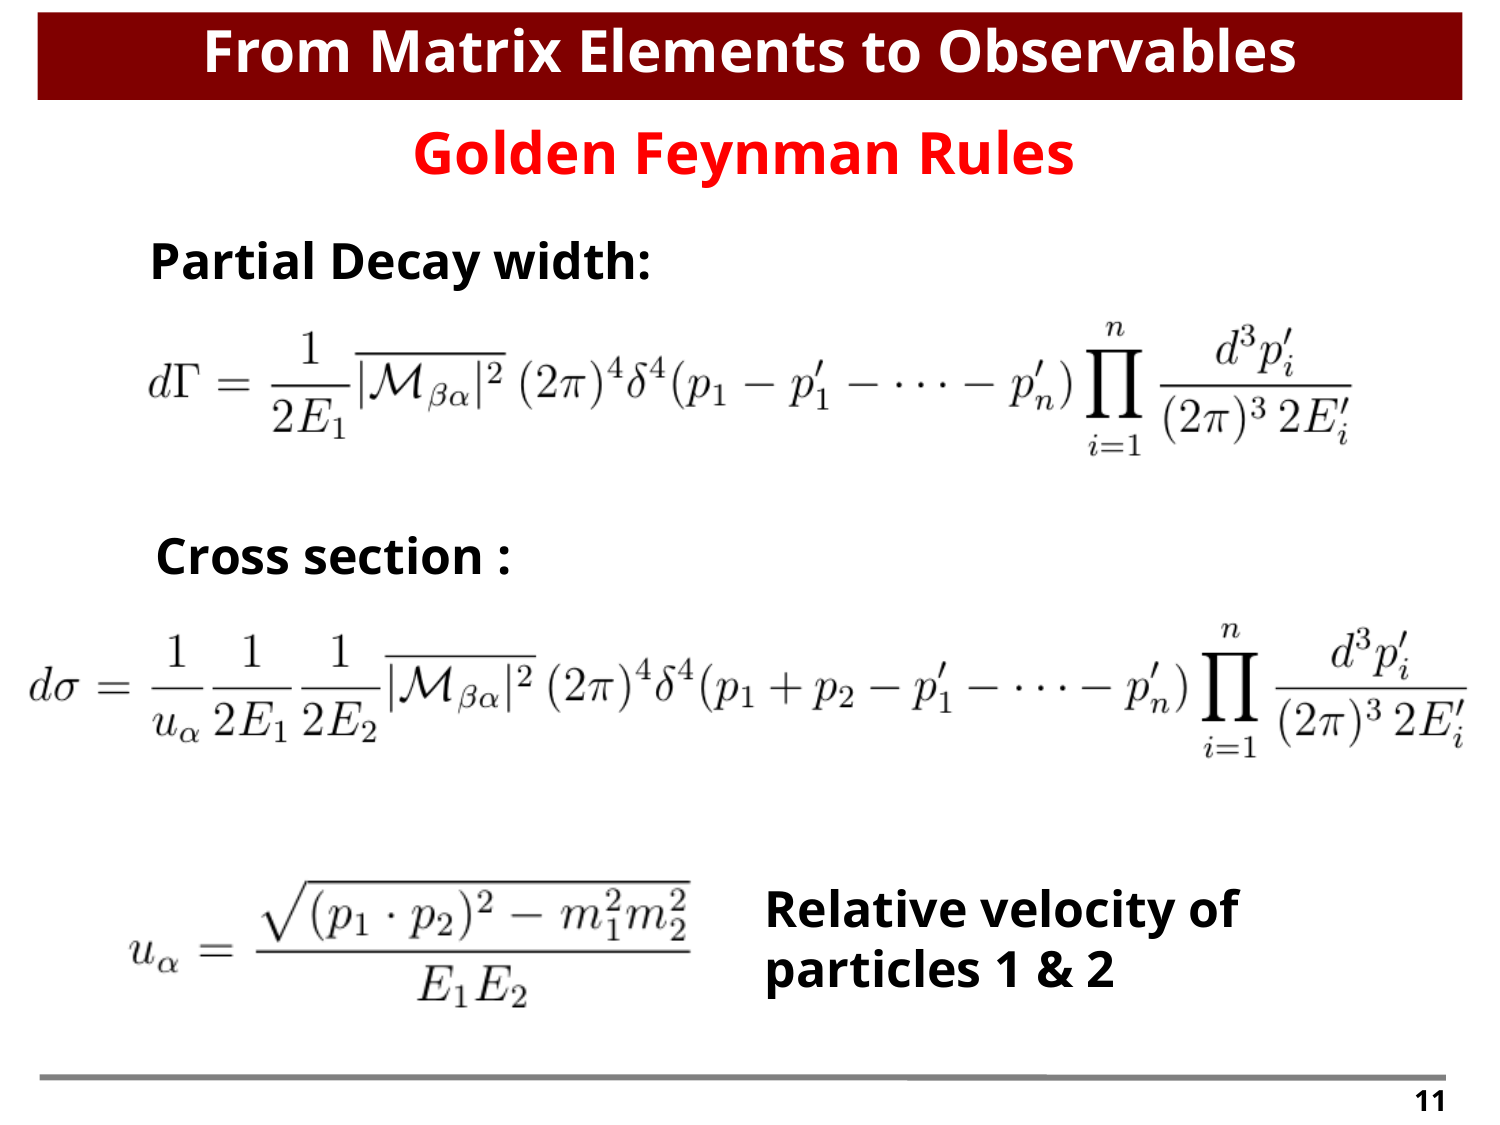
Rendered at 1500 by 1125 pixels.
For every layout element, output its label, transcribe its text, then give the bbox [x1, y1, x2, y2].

picture [131, 297, 1369, 471]
picture [97, 846, 705, 1050]
text_box Partial Decay width: [135, 221, 1096, 297]
picture [19, 600, 1482, 759]
title From Matrix Elements to Observables [45, 12, 1456, 96]
text_box Golden Feynman Rules [181, 108, 1307, 194]
text_box Relative velocity of particles 1 & 2 [750, 870, 1441, 1005]
text_box Cross section : [140, 517, 1101, 592]
